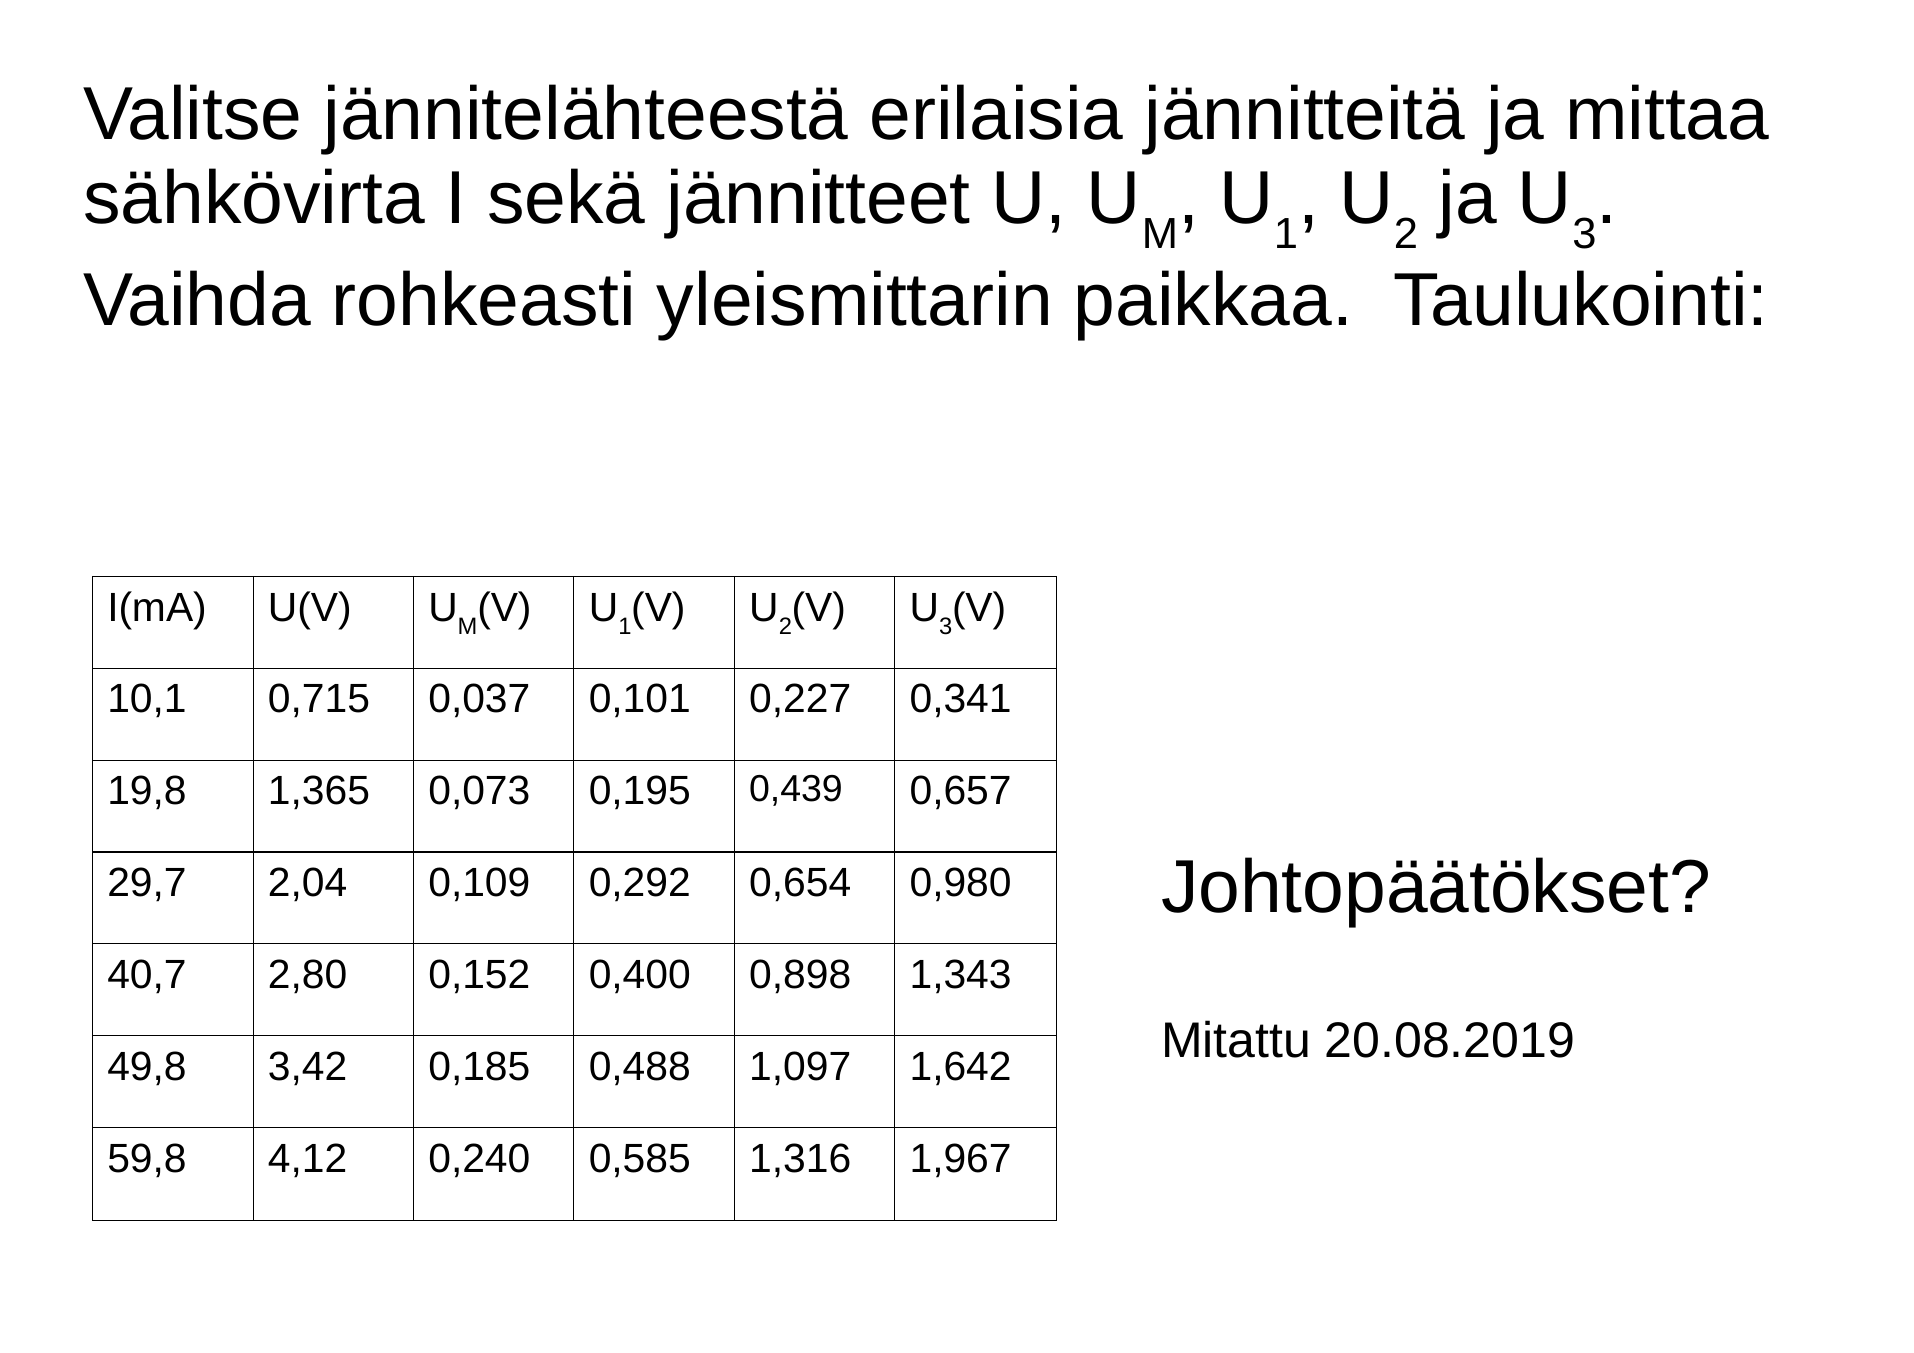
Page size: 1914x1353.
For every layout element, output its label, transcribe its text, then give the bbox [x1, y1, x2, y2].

table_cell 0,715 [254, 669, 413, 760]
table_header UM(V) [414, 577, 573, 668]
table_cell 0,488 [574, 1036, 734, 1127]
table_cell 0,341 [895, 669, 1056, 760]
text_box Valitse jännitelähteestä erilaisia jännitteitä ja mittaa sähkövirta I sekä jännitteet U, UM, U1, U2 ja U3. Vaihda rohkeasti yleismittarin paikkaa. Taulukointi: [68, 64, 1795, 483]
text_box Johtopäätökset? Mitattu 20.08.2019 [1146, 837, 1818, 1097]
table_cell 1,343 [895, 944, 1056, 1035]
table_cell 4,12 [254, 1128, 413, 1220]
table_header I(mA) [93, 577, 253, 668]
table_cell 1,097 [735, 1036, 894, 1127]
table_cell 19,8 [93, 761, 253, 851]
table_cell 0,654 [735, 853, 894, 943]
table_cell 0,400 [574, 944, 734, 1035]
table_header U3(V) [895, 577, 1056, 668]
table_header U(V) [254, 577, 413, 668]
table_header U2(V) [735, 577, 894, 668]
table_cell 0,073 [414, 761, 573, 851]
table_cell 0,185 [414, 1036, 573, 1127]
table_cell 0,657 [895, 761, 1056, 851]
table_cell 1,642 [895, 1036, 1056, 1127]
table_cell 0,585 [574, 1128, 734, 1220]
table_cell 49,8 [93, 1036, 253, 1127]
table_cell 1,365 [254, 761, 413, 851]
table_header U1(V) [574, 577, 734, 668]
table_cell 0,152 [414, 944, 573, 1035]
table_cell 0,898 [735, 944, 894, 1035]
table_cell 59,8 [93, 1128, 253, 1220]
table_cell 0,037 [414, 669, 573, 760]
table_cell 29,7 [93, 853, 253, 943]
table_cell 0,439 [735, 761, 894, 851]
table_cell 2,04 [254, 853, 413, 943]
table_cell 40,7 [93, 944, 253, 1035]
table_cell 0,980 [895, 853, 1056, 943]
table_cell 0,227 [735, 669, 894, 760]
table_cell 0,240 [414, 1128, 573, 1220]
table_cell 0,292 [574, 853, 734, 943]
table_cell 3,42 [254, 1036, 413, 1127]
table_cell 1,967 [895, 1128, 1056, 1220]
table_cell 0,195 [574, 761, 734, 851]
table_cell 1,316 [735, 1128, 894, 1220]
table_cell 10,1 [93, 669, 253, 760]
table_cell 2,80 [254, 944, 413, 1035]
table_cell 0,101 [574, 669, 734, 760]
table_cell 0,109 [414, 853, 573, 943]
